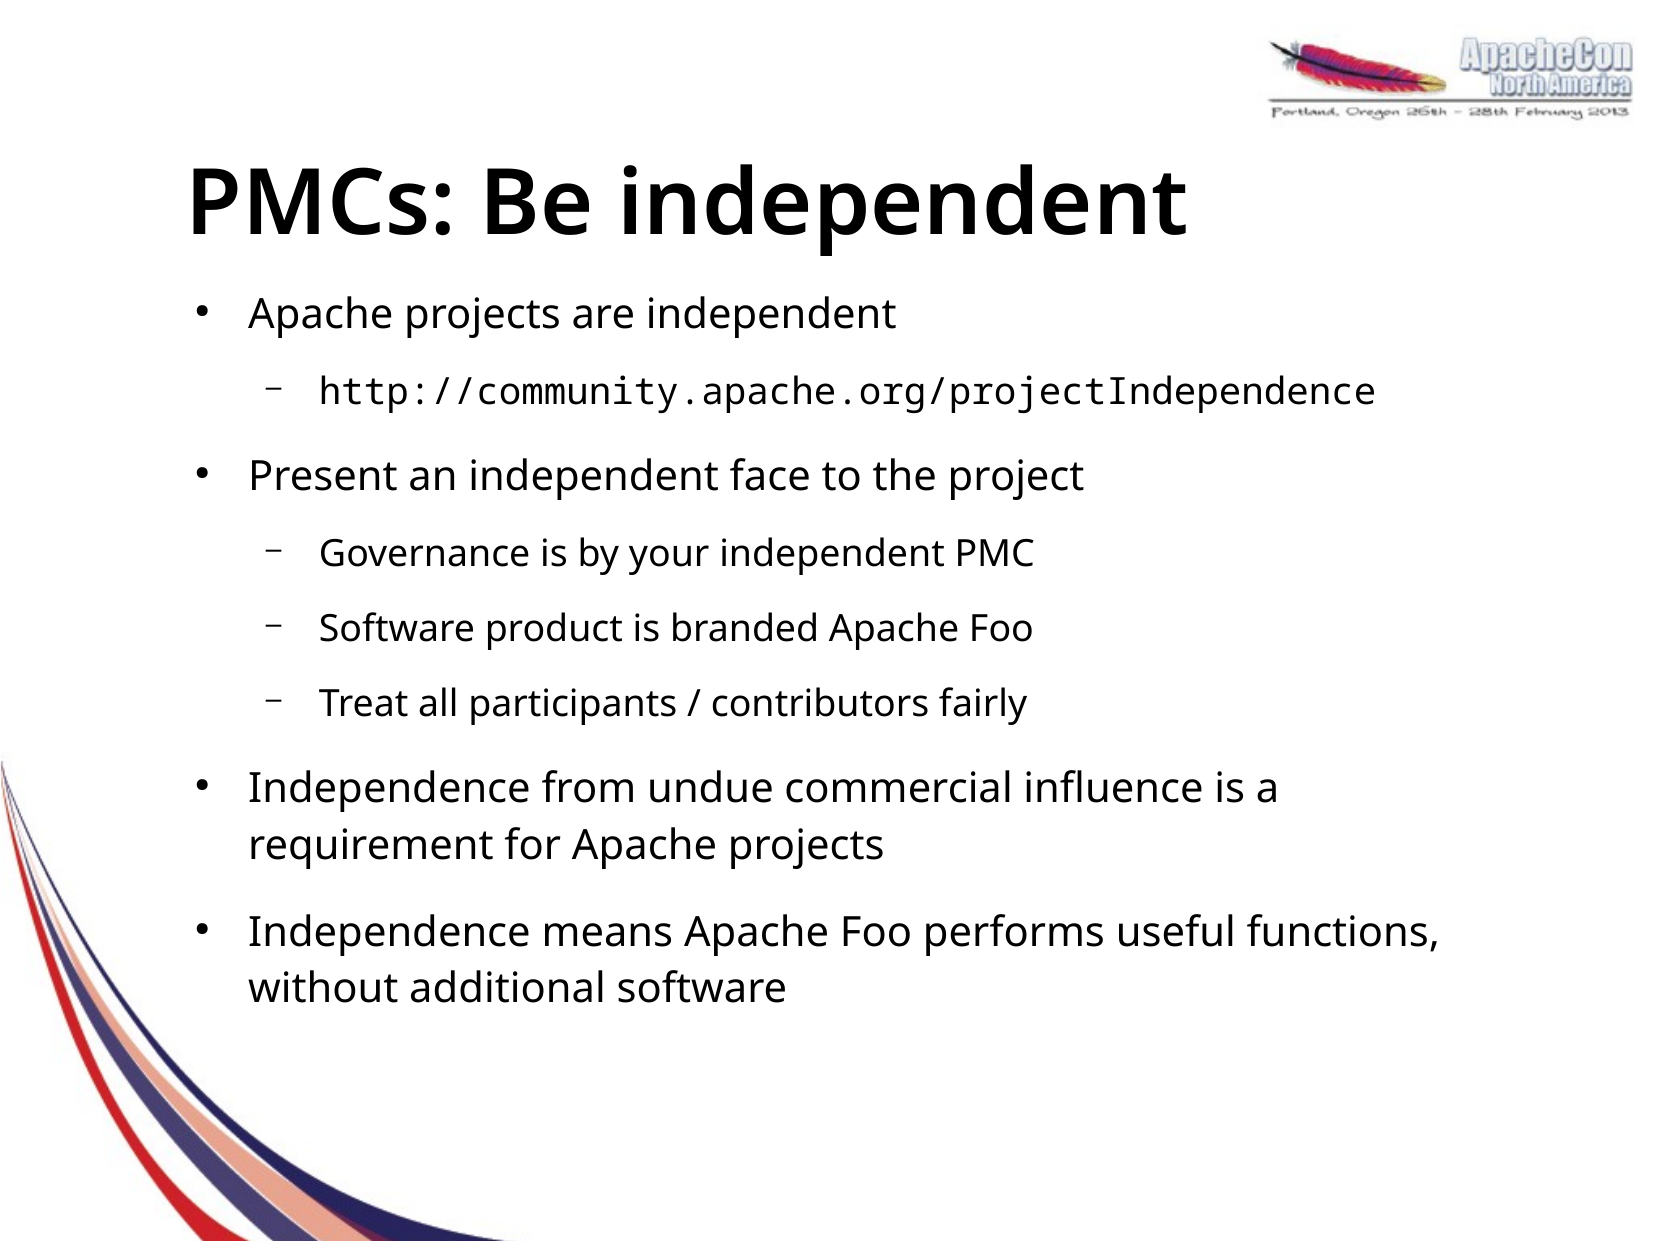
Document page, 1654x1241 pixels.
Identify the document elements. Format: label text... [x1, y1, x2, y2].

picture [0, 0, 1654, 1241]
list Apache projects are independent http://community.apache.org/projectIndependence Present an independent face to the project Governance is by your independent PMC Software product is branded Apache Foo Treat all participants / contributors fairly Independence from undue commercial influence is a requirement for Apache projects Independence means Apache Foo performs useful functions, without additional software [177, 283, 1536, 1094]
title PMCs: Be independent [177, 134, 1536, 262]
